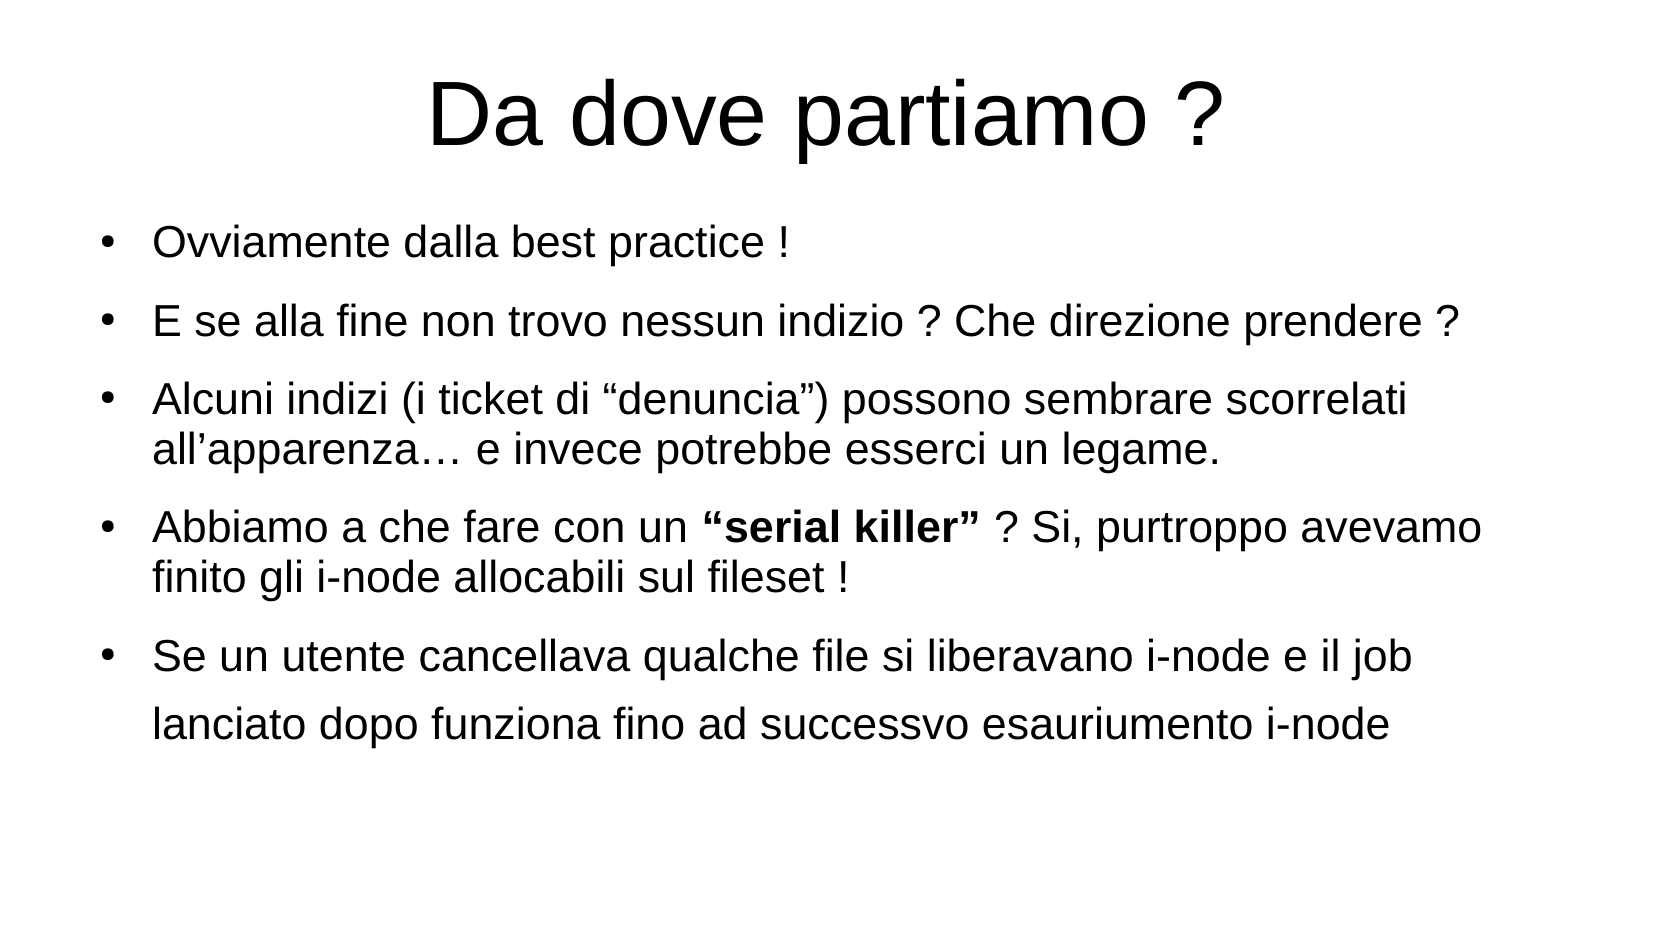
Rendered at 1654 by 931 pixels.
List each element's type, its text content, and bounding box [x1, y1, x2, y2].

list Ovviamente dalla best practice ! E se alla fine non trovo nessun indizio ? Che direzione prendere ? Alcuni indizi (i ticket di “denuncia”) possono sembrare scorrelati all’apparenza… e invece potrebbe esserci un legame. Abbiamo a che fare con un “serial killer” ? Si, purtroppo avevamo finito gli i-node allocabili sul fileset ! Se un utente cancellava qualche file si liberavano i-node e il job lanciato dopo funziona fino ad successvo esauriumento i-node [82, 217, 1571, 757]
title Da dove partiamo ? [82, 36, 1571, 192]
